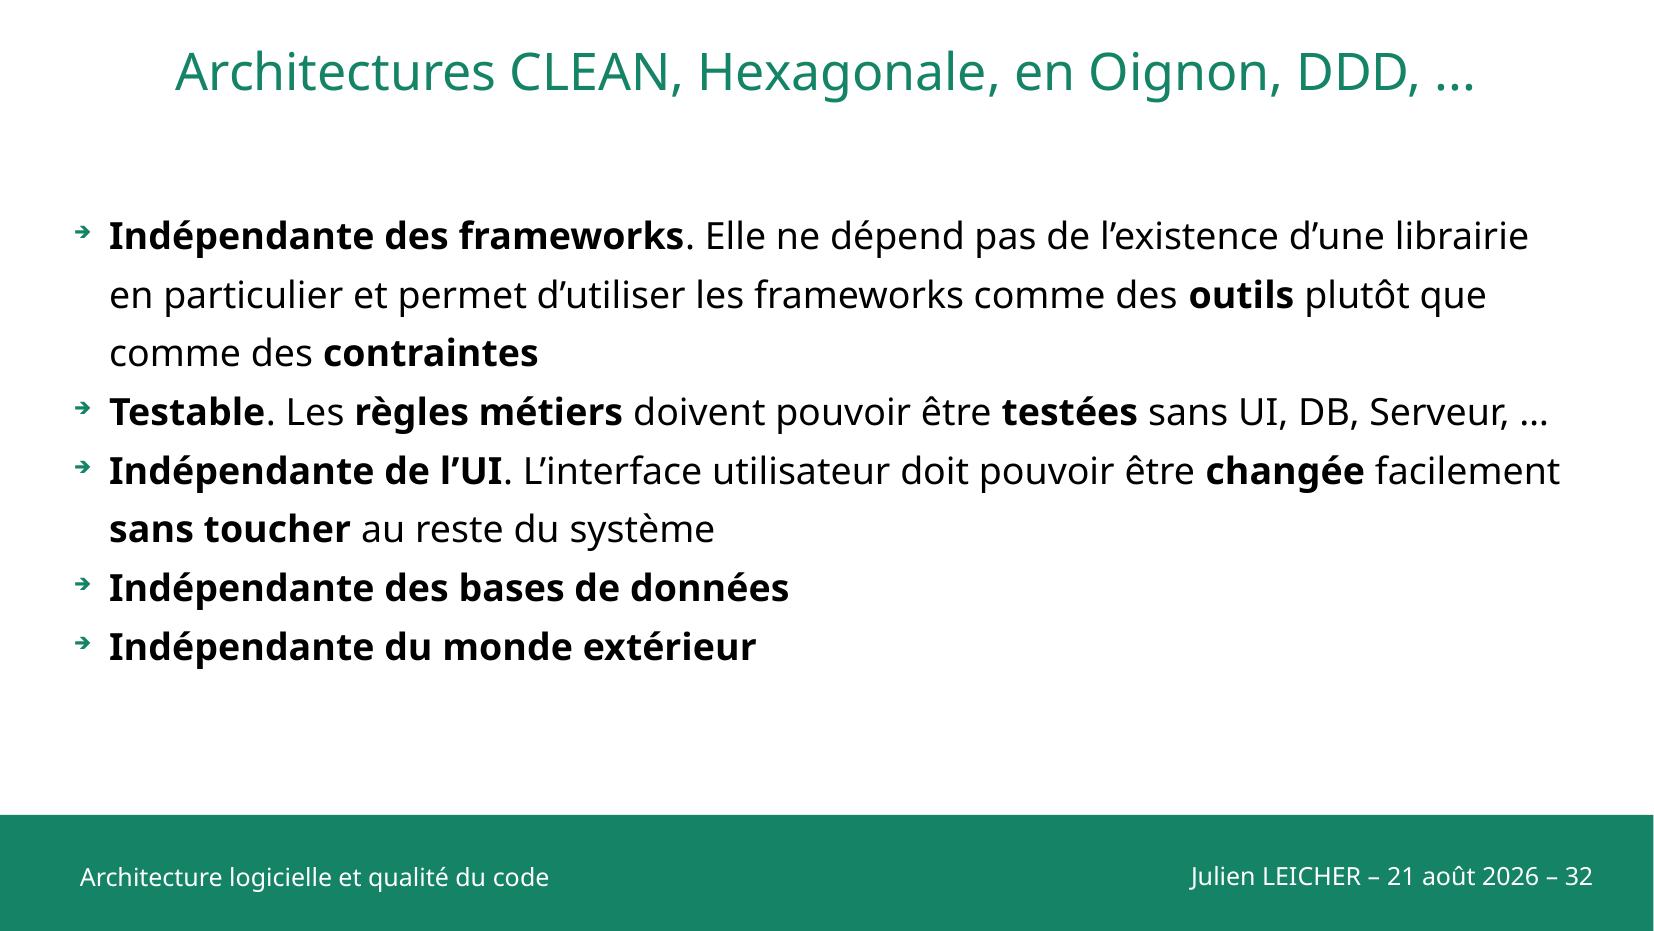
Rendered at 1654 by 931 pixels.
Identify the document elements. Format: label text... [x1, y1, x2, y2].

text_box Julien LEICHER – 18 mars 2022 – <number> [0, 814, 1654, 931]
text_box Indépendante des frameworks. Elle ne dépend pas de l’existence d’une librairie en particulier et permet d’utiliser les frameworks comme des outils plutôt que comme des contraintes Testable. Les règles métiers doivent pouvoir être testées sans UI, DB, Serveur, … Indépendante de l’UI. L’interface utilisateur doit pouvoir être changée facilement sans toucher au reste du système Indépendante des bases de données Indépendante du monde extérieur [59, 194, 1595, 678]
text_box Architecture logicielle et qualité du code [64, 852, 798, 898]
text_box Architectures CLEAN, Hexagonale, en Oignon, DDD, ... [0, 27, 1654, 113]
